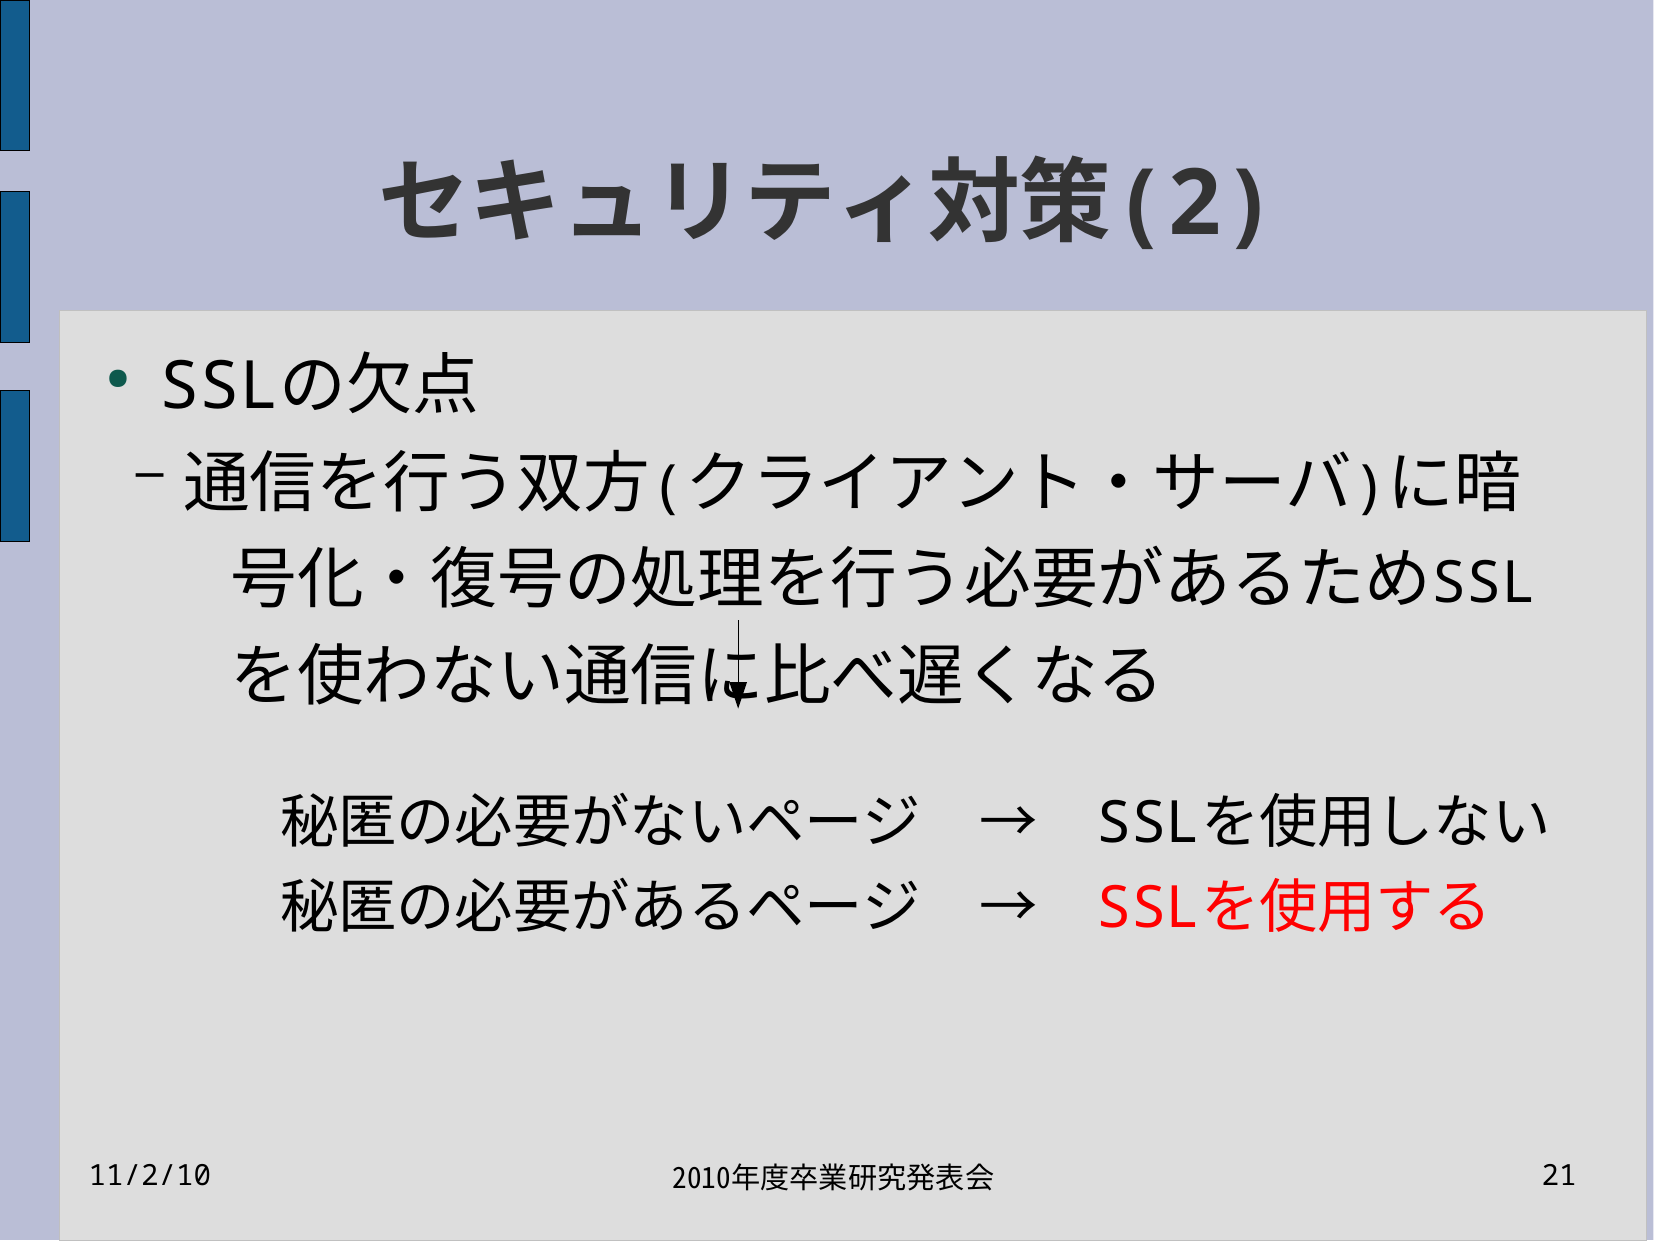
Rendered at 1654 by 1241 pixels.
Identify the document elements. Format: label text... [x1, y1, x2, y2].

list SSLの欠点 通信を行う双方(クライアント・サーバ)に暗号化・復号の処理を行う必要があるためSSLを使わない通信に比べ遅くなる [88, 331, 1577, 1136]
title セキュリティ対策(2) [121, 91, 1534, 299]
text_box 秘匿の必要がないページ → SSLを使用しない 秘匿の必要があるページ → SSLを使用する [265, 767, 1550, 900]
